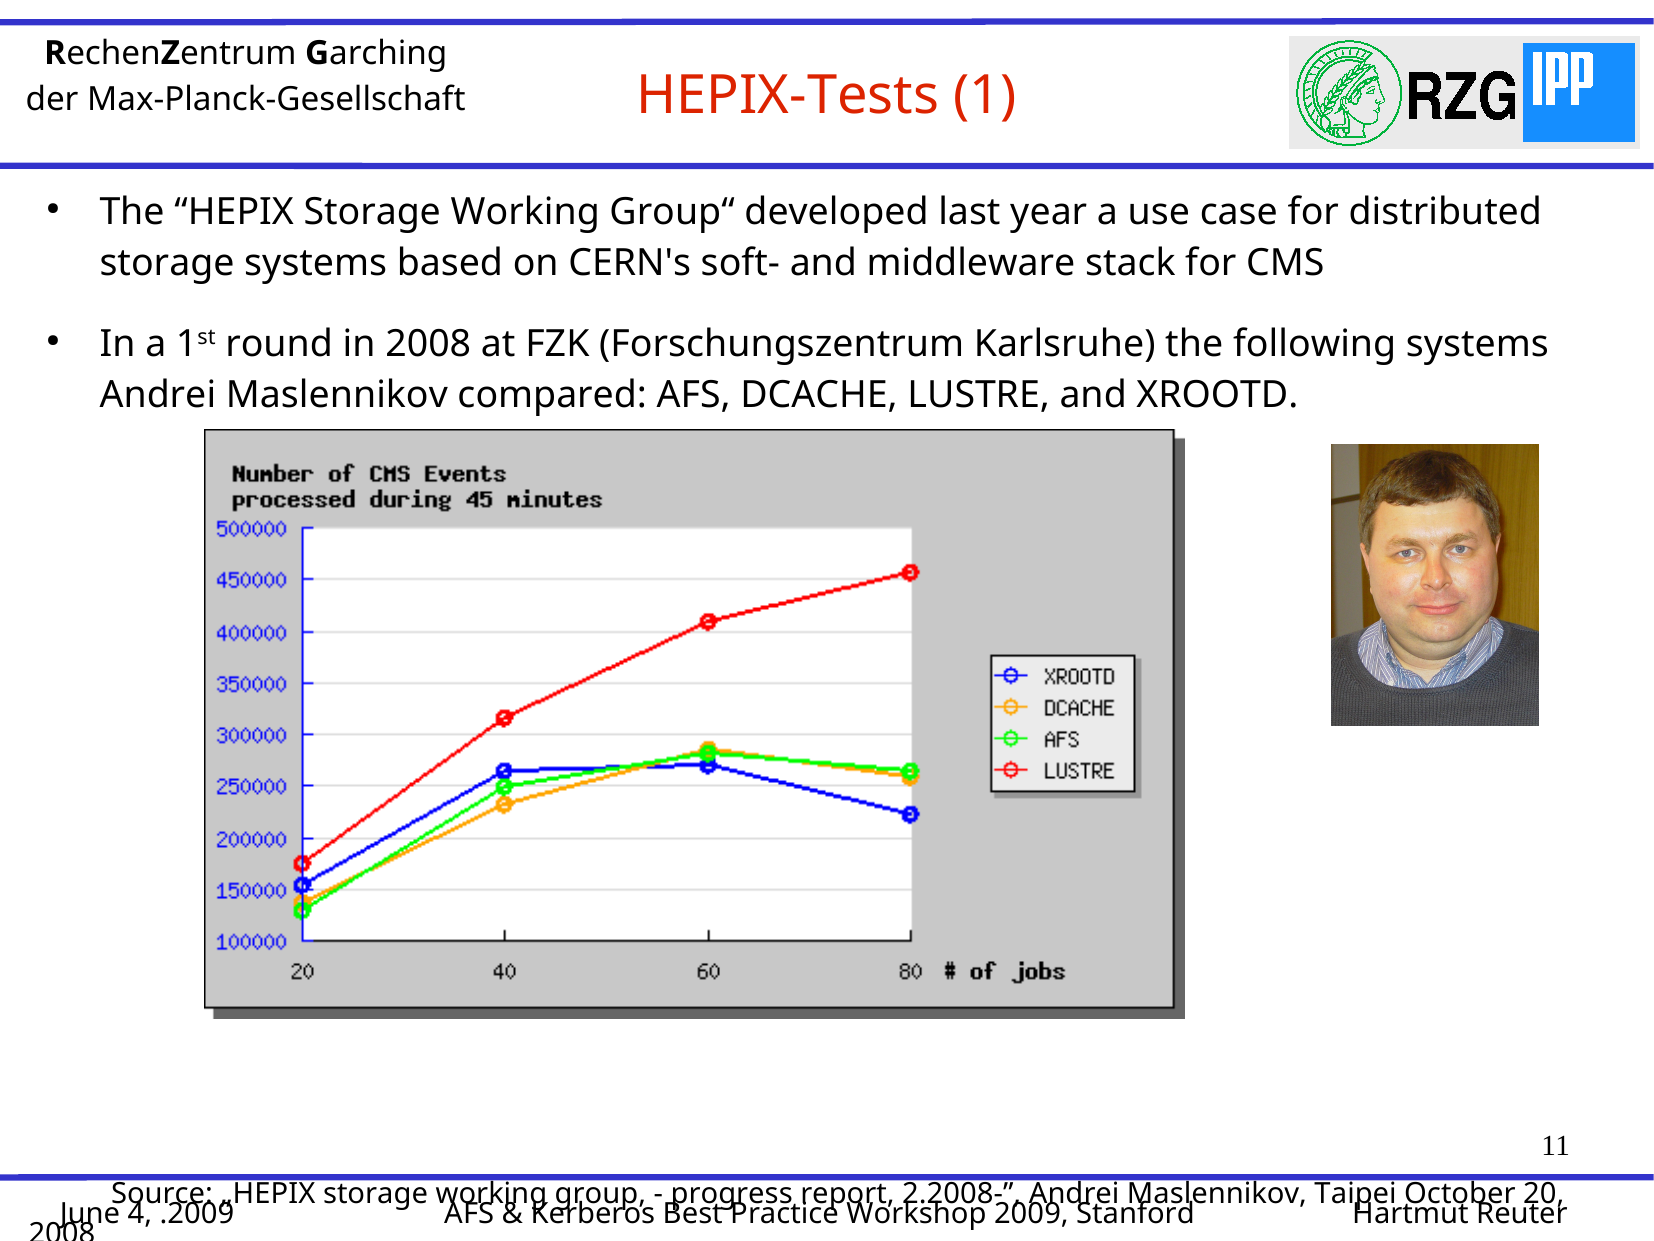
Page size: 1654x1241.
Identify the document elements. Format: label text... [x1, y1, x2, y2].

text_box HEPIX-Tests (1) [0, 47, 1654, 173]
list The “HEPIX Storage Working Group“ developed last year a use case for distributed storage systems based on CERN's soft- and middleware stack for CMS In a 1st round in 2008 at FZK (Forschungszentrum Karlsruhe) the following systems Andrei Maslennikov compared: AFS, DCACHE, LUSTRE, and XROOTD. Source: „HEPIX storage working group, - progress report, 2.2008-”, Andrei Maslennikov, Taipei October 20, 2008 [13, 131, 1646, 1241]
picture [204, 429, 1185, 1019]
picture [1331, 444, 1539, 726]
picture [1289, 36, 1640, 47]
